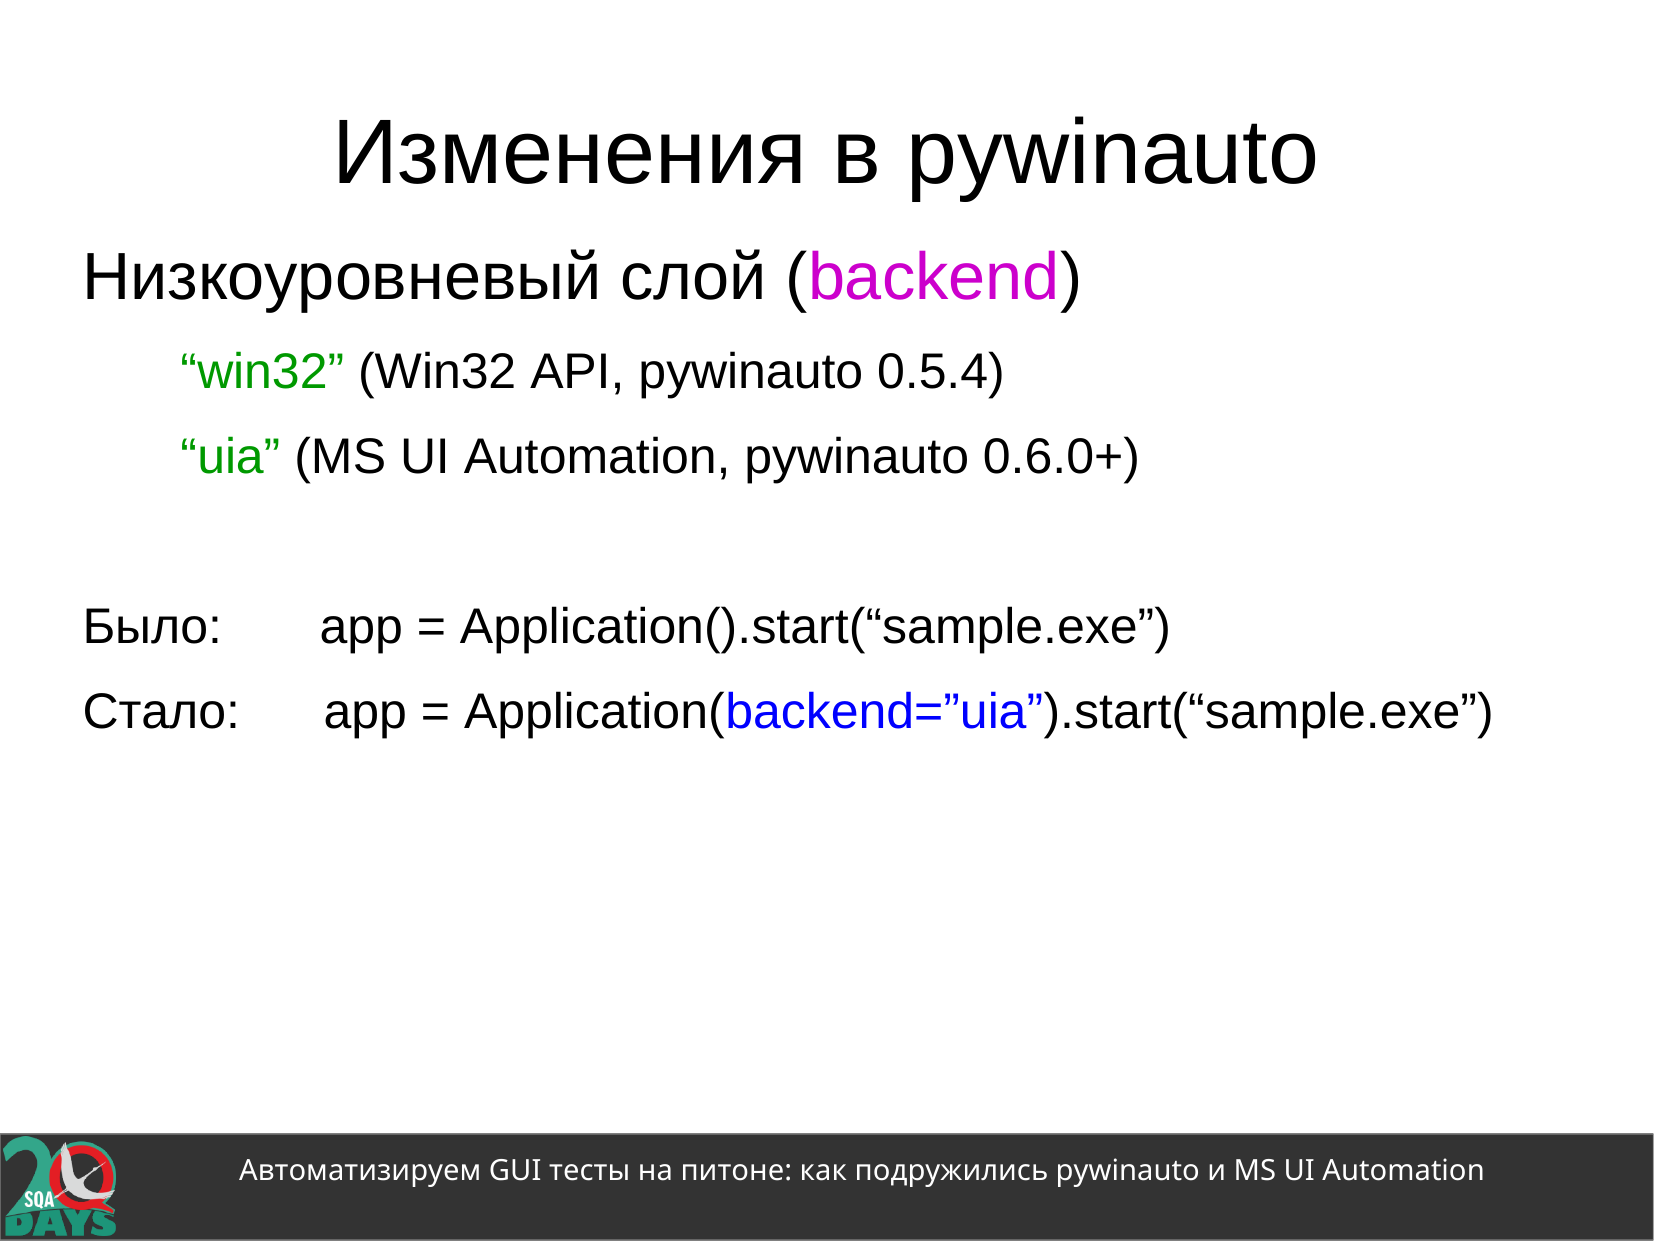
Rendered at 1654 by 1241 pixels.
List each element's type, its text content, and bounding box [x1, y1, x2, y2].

text_box [0, 1133, 1654, 1241]
subtitle Низкоуровневый слой (backend) “win32” (Win32 API, pywinauto 0.5.4) “uia” (MS UI Automation, pywinauto 0.6.0+) Было: app = Application().start(“sample.exe”) Стало: app = Application(backend=”uia”).start(“sample.exe”) [82, 240, 1571, 1059]
title Изменения в pywinauto [82, 49, 1571, 240]
picture [3, 1136, 116, 1236]
text_box Автоматизируем GUI тесты на питоне: как подружились pywinauto и MS UI Automation [224, 1145, 1607, 1229]
